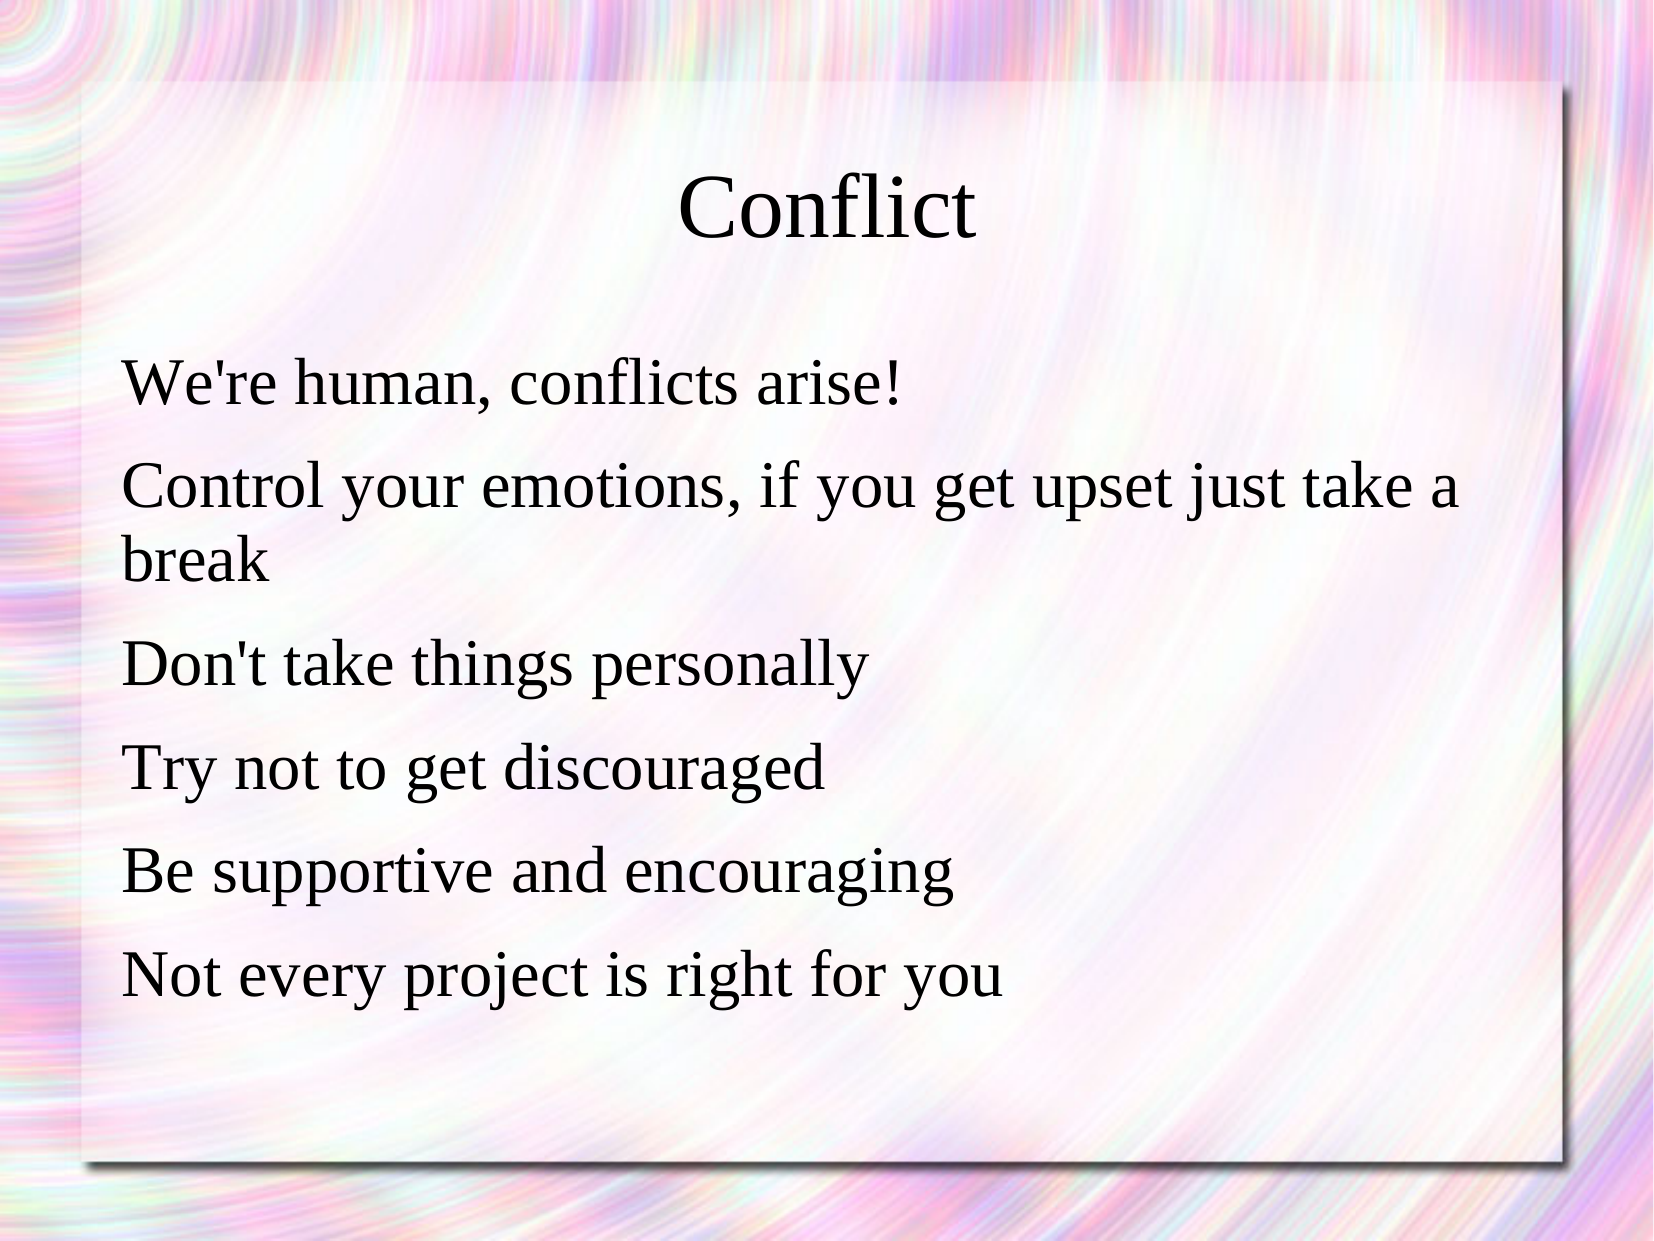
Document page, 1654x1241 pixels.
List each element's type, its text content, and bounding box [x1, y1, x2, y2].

picture [0, 0, 1654, 1241]
title Conflict [121, 102, 1534, 311]
list We're human, conflicts arise! Control your emotions, if you get upset just take a break Don't take things personally Try not to get discouraged Be supportive and encouraging Not every project is right for you [121, 344, 1534, 1164]
